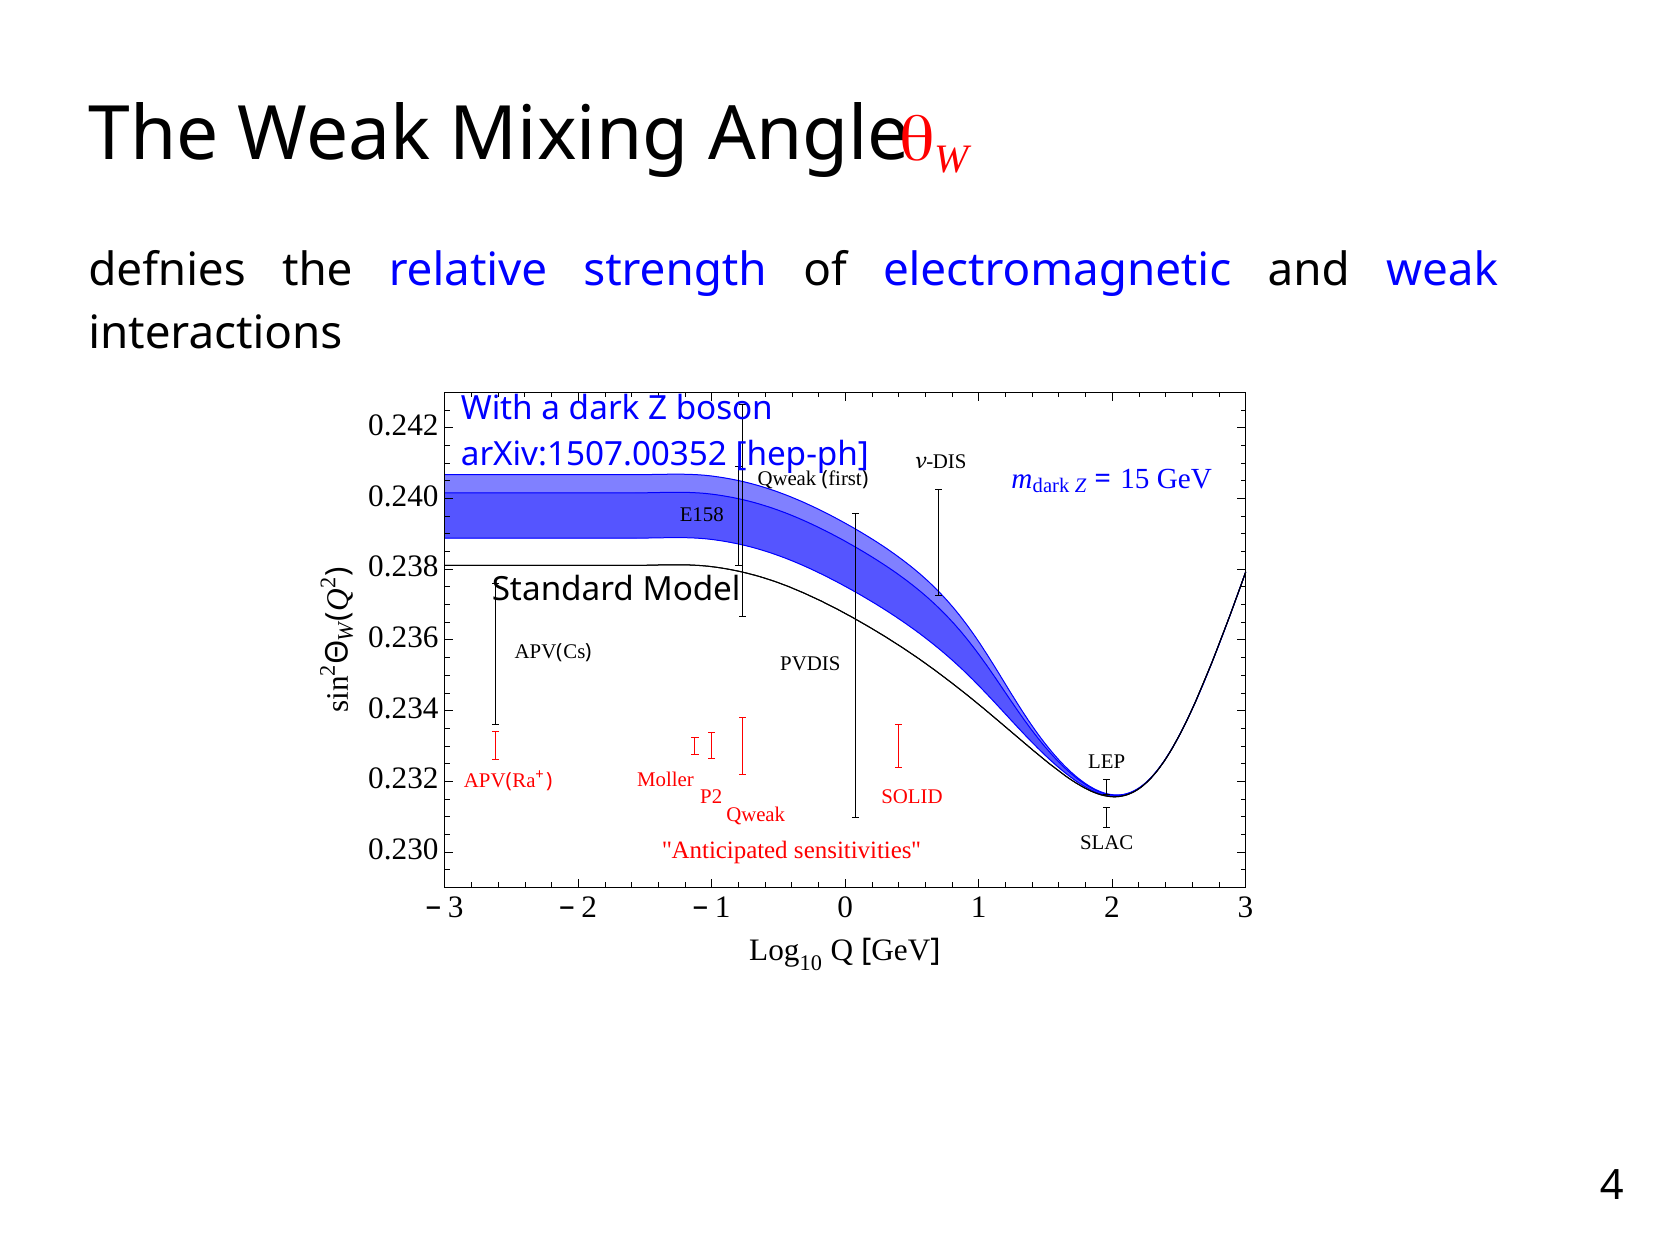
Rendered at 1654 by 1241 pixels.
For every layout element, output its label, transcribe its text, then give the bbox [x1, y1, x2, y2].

text_box The Weak Mixing Angle [73, 71, 991, 229]
chart [882, 109, 991, 183]
text_box With a dark Z boson arXiv:1507.00352 [hep-ph] [446, 376, 978, 482]
picture [315, 390, 1255, 973]
text_box defnies the relative strength of electromagnetic and weak interactions [73, 229, 1513, 306]
text_box Standard Model [477, 557, 888, 617]
